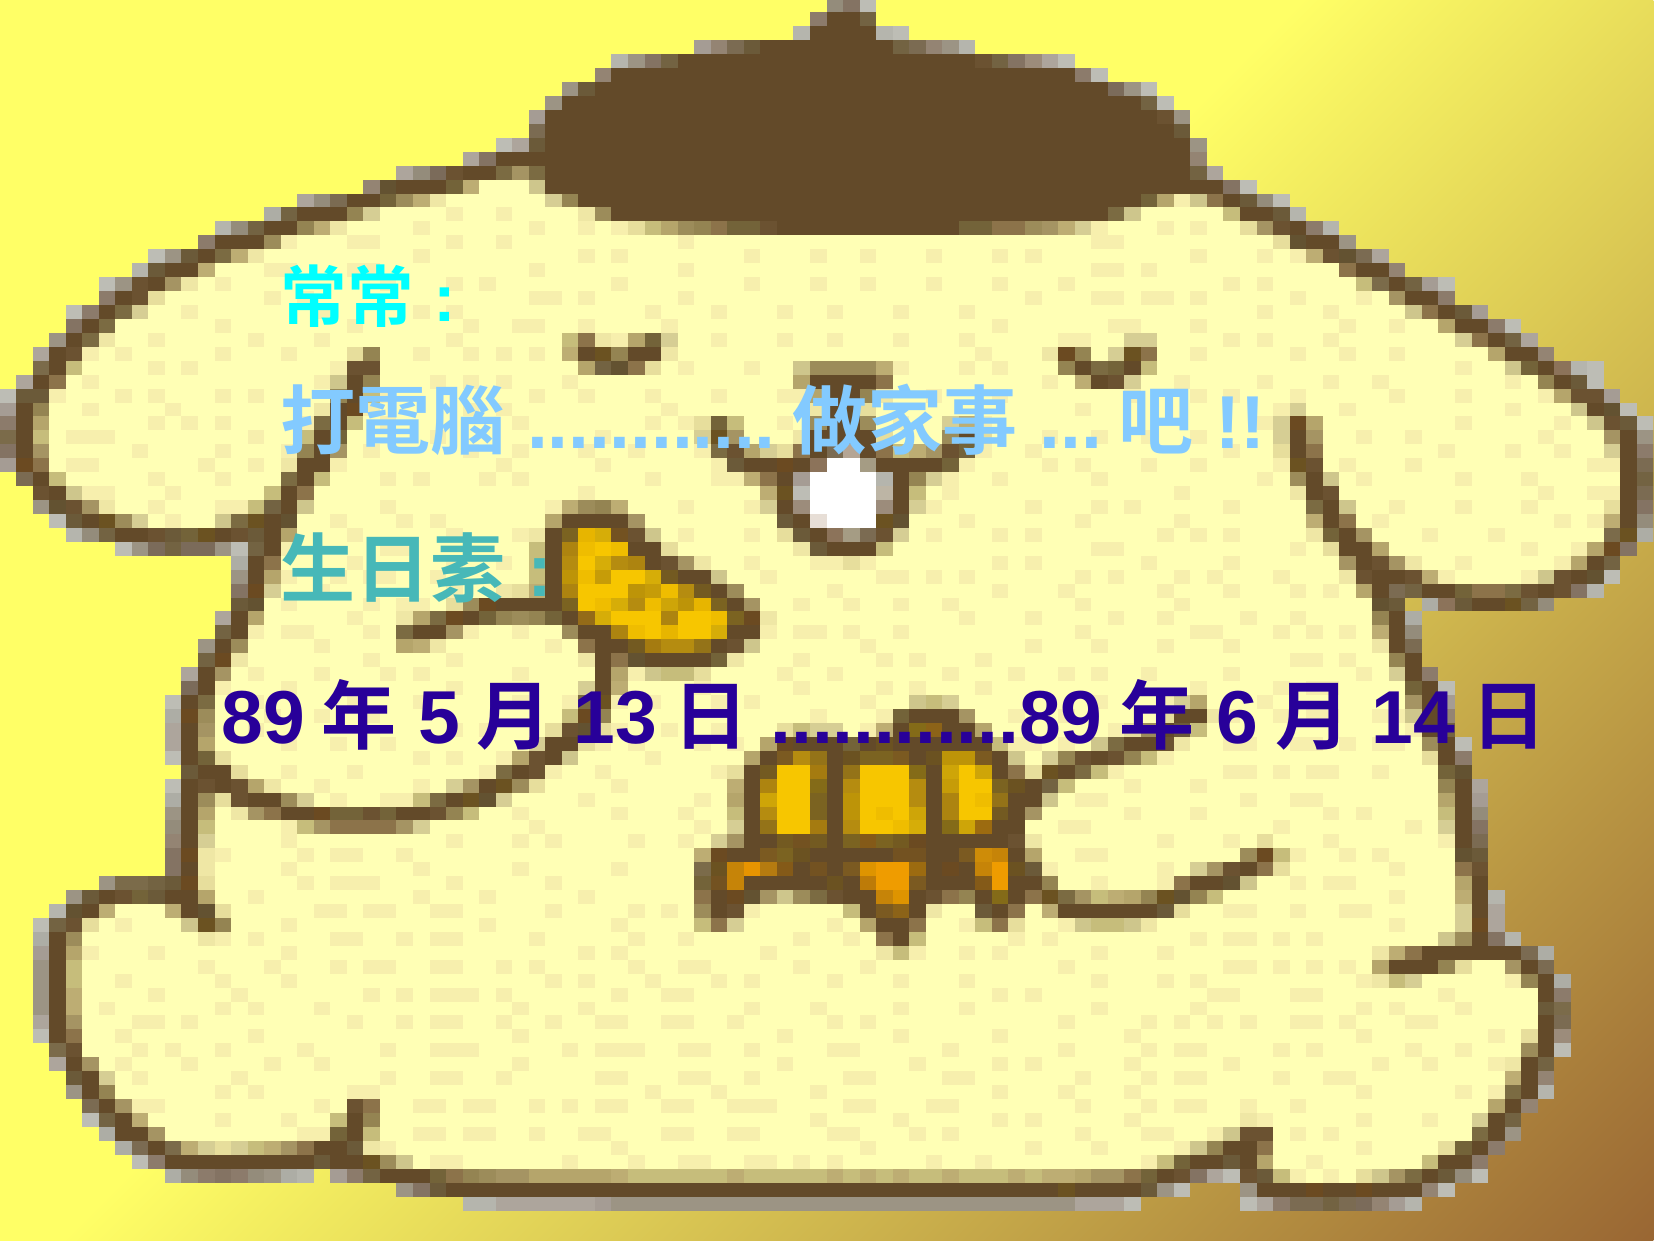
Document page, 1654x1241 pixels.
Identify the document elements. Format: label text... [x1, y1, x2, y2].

picture [0, 0, 1654, 1211]
text_box 打電腦............做家事...吧!! [265, 354, 1506, 460]
text_box 生日素: [265, 501, 591, 621]
text_box 89年5月13日............89年6月14日 [206, 649, 1565, 755]
text_box 常常: [265, 236, 591, 354]
